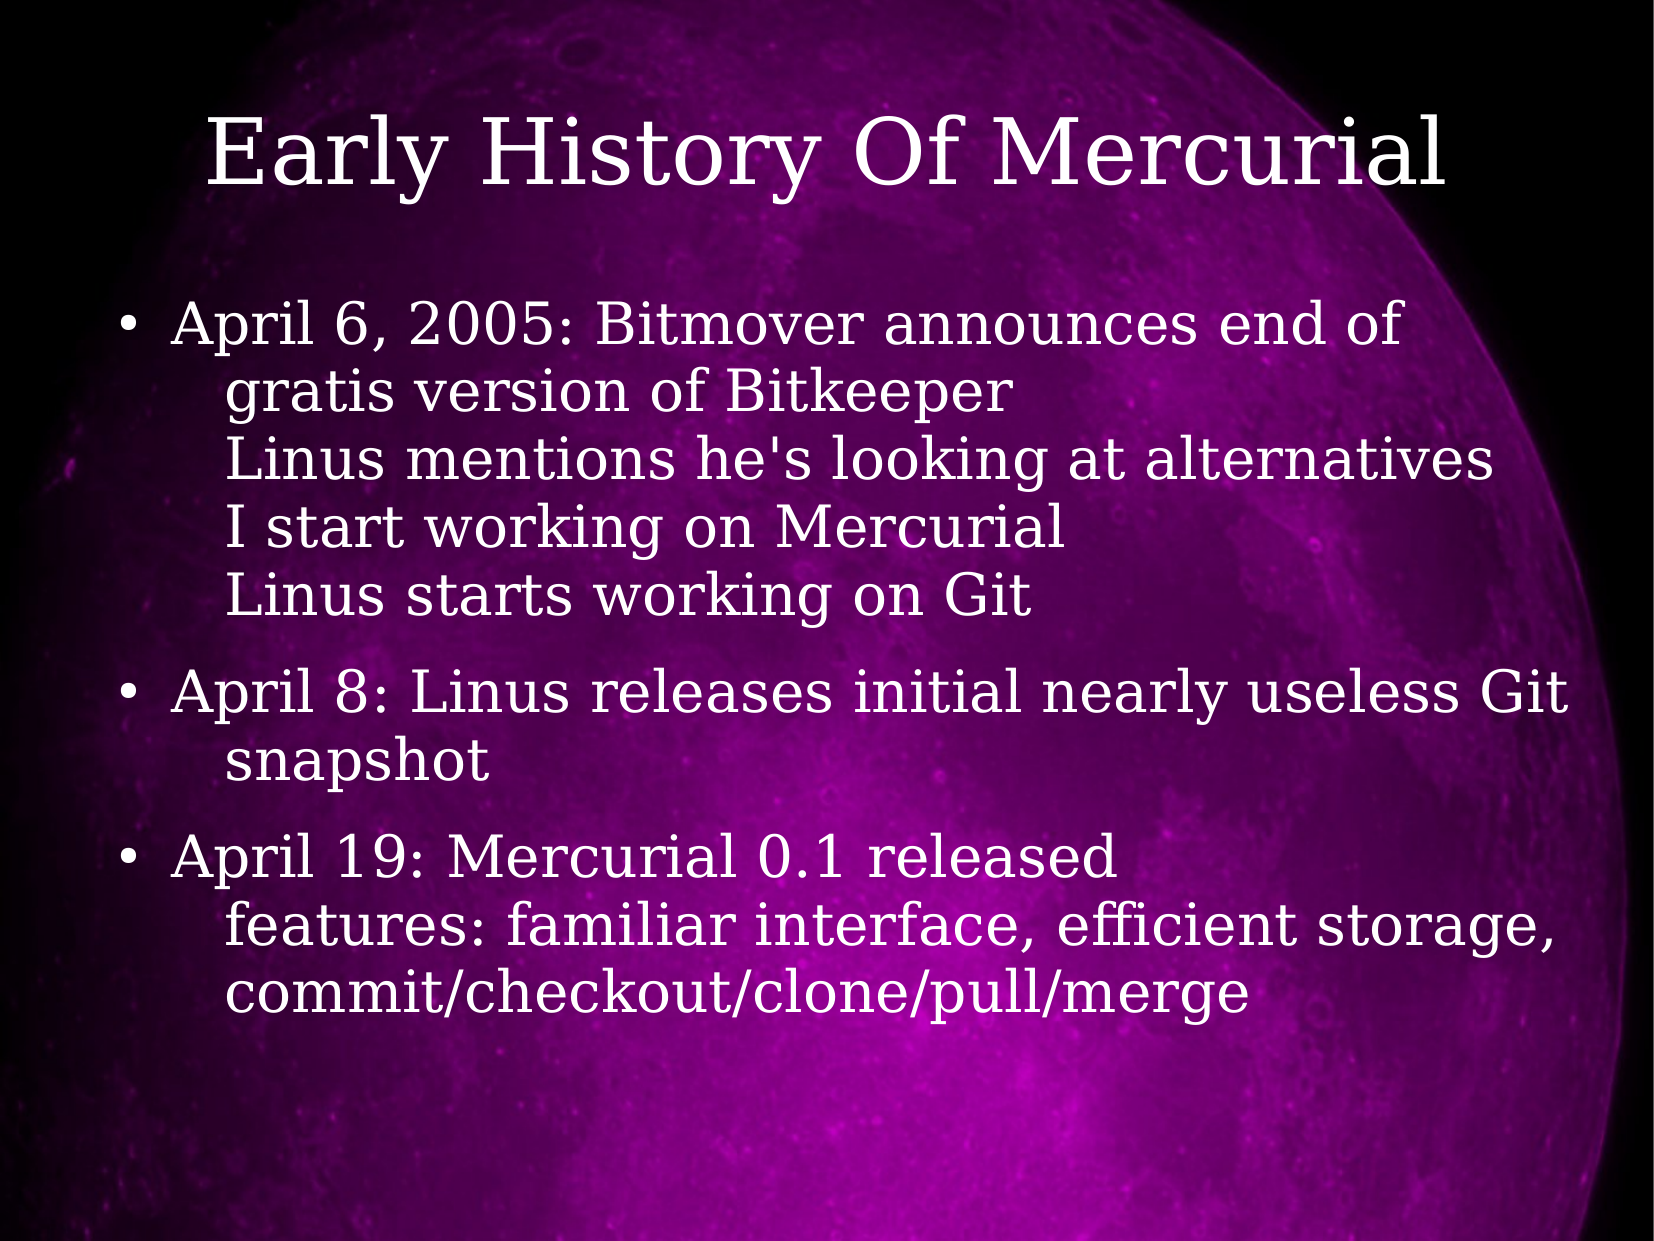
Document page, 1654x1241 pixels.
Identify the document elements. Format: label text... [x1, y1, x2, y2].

title Early History Of Mercurial [82, 49, 1571, 257]
picture [0, 0, 1654, 1241]
list April 6, 2005: Bitmover announces end of gratis version of Bitkeeper Linus mentions he's looking at alternatives I start working on Mercurial Linus starts working on Git April 8: Linus releases initial nearly useless Git snapshot April 19: Mercurial 0.1 released features: familiar interface, efficient storage, commit/checkout/clone/pull/merge [82, 290, 1571, 1109]
